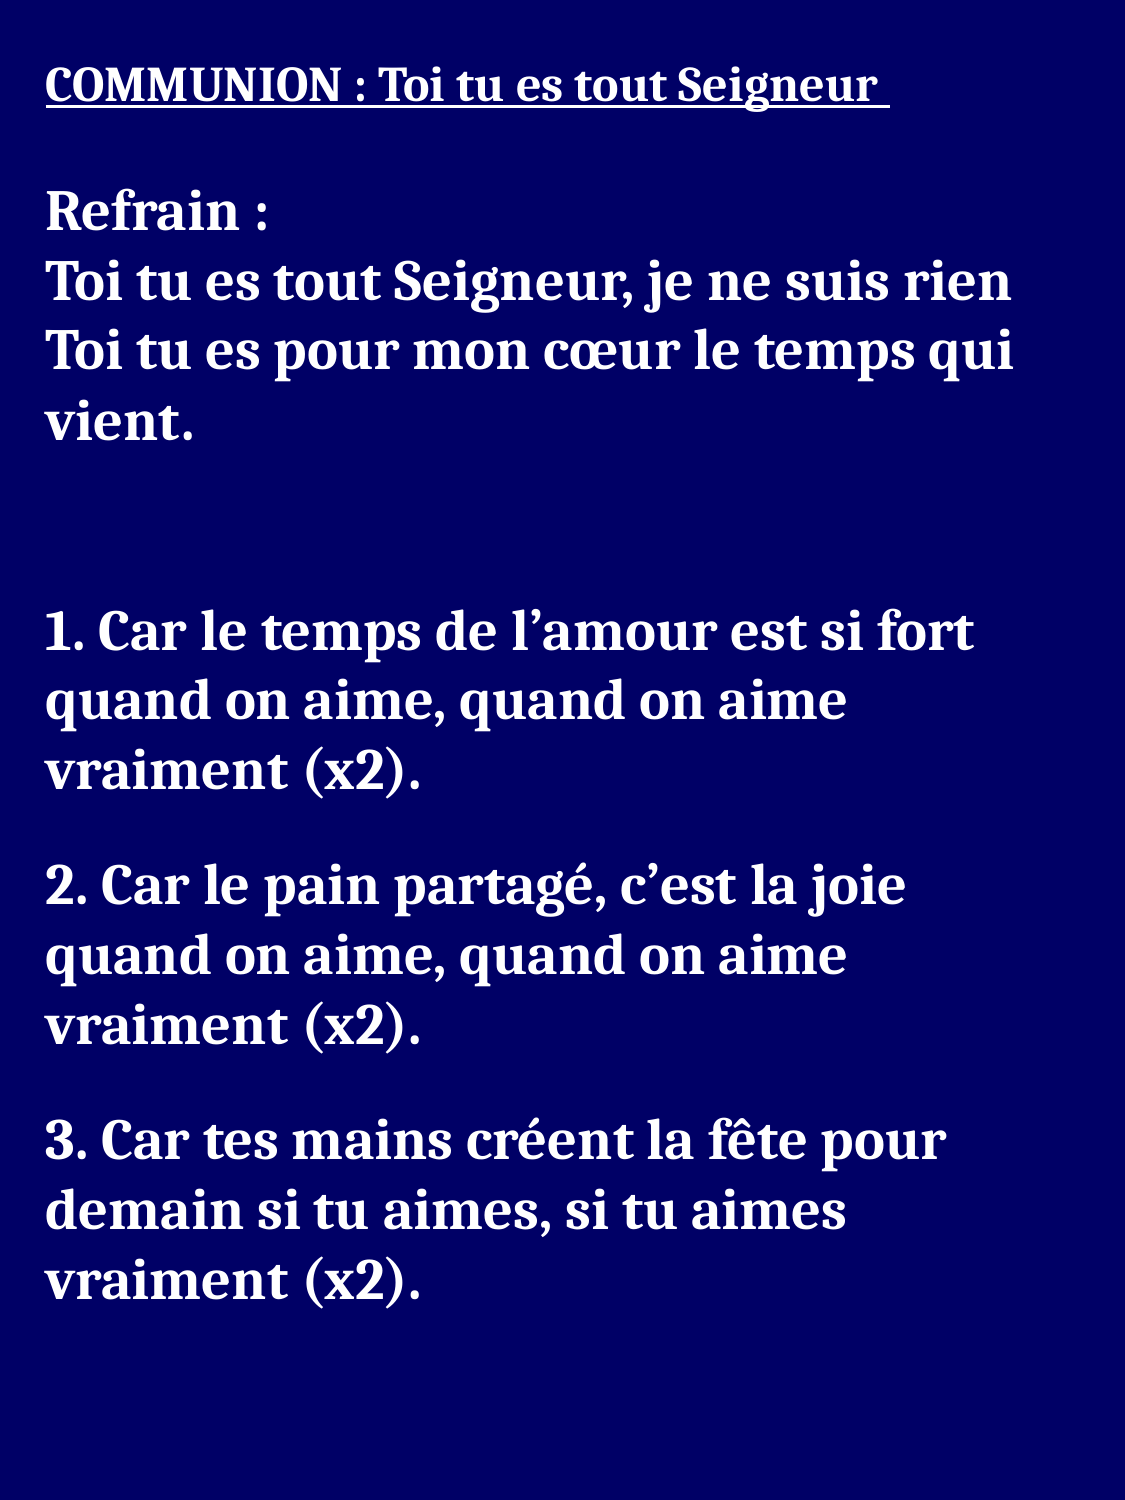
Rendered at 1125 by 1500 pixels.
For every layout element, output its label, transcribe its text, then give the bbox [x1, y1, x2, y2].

text_box COMMUNION : Toi tu es tout Seigneur Refrain : Toi tu es tout Seigneur, je ne suis rien Toi tu es pour mon cœur le temps qui vient. 1. Car le temps de l’amour est si fort quand on aime, quand on aime vraiment (x2). 2. Car le pain partagé, c’est la joie quand on aime, quand on aime vraiment (x2). 3. Car tes mains créent la fête pour demain si tu aimes, si tu aimes vraiment (x2). [30, 19, 1083, 1344]
